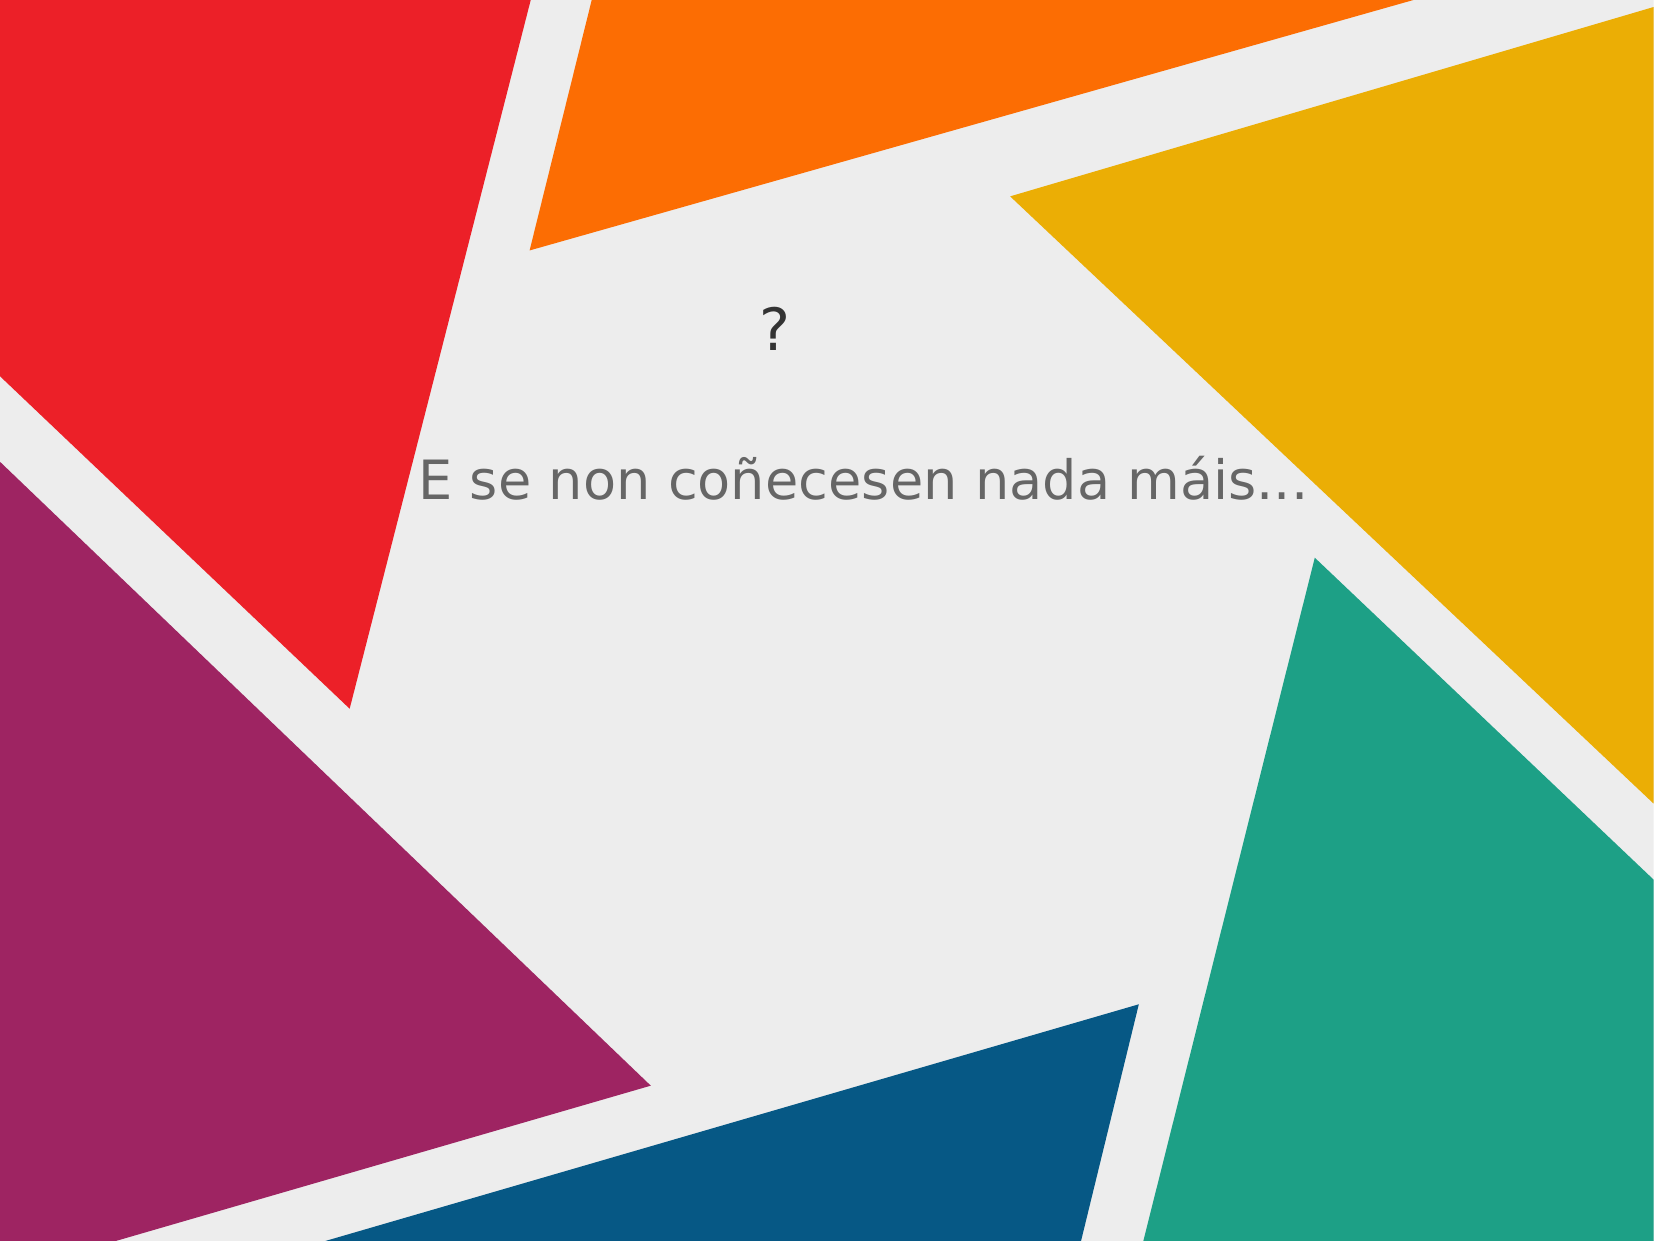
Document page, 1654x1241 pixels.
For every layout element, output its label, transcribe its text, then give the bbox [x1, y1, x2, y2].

list E se non coñecesen nada máis... [106, 448, 1607, 1006]
title ? [366, 226, 1185, 434]
